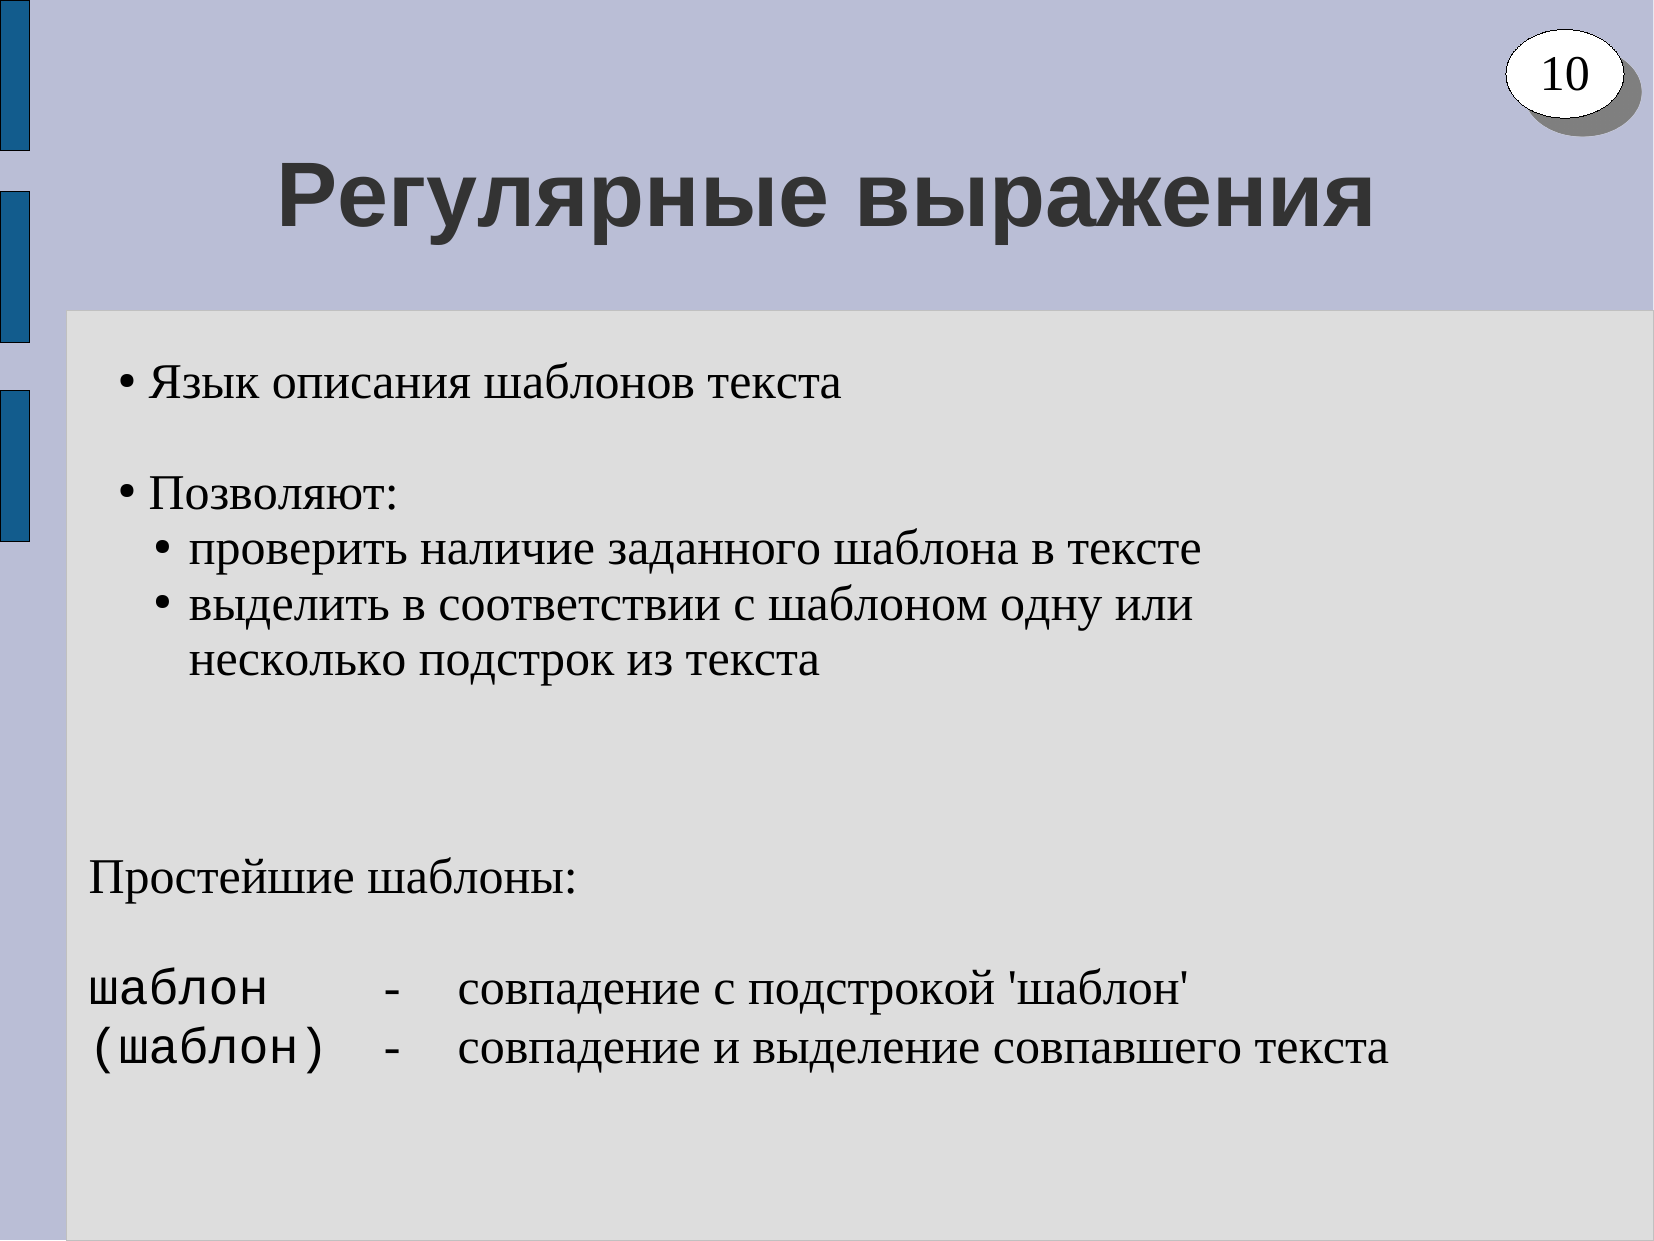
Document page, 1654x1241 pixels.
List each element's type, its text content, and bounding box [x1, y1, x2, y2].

text_box 10 [1505, 29, 1625, 119]
text_box Простейшие шаблоны: шаблон - совпадение с подстрокой 'шаблон' (шаблон) - совпадение и выделение совпавшего текста [88, 849, 1390, 1080]
title Регулярные выражения [121, 91, 1534, 299]
text_box Язык описания шаблонов текста Позволяют: проверить наличие заданного шаблона в тексте выделить в соответствии с шаблоном одну или несколько подстрок из текста [118, 354, 1207, 687]
